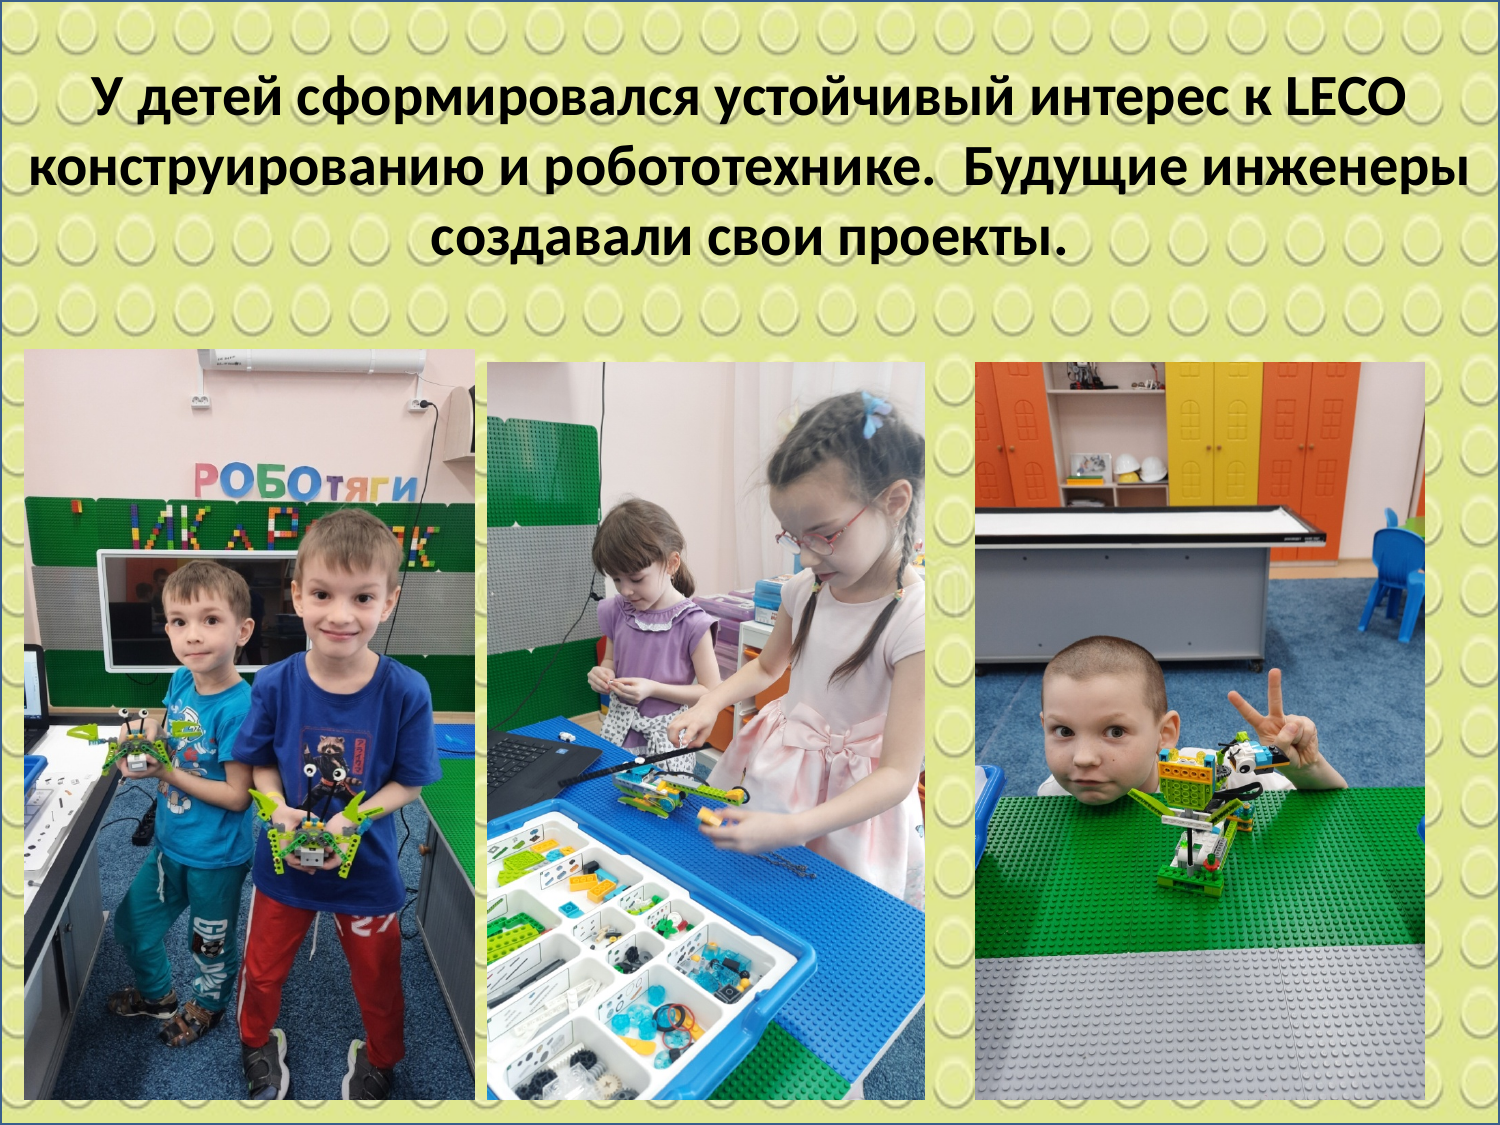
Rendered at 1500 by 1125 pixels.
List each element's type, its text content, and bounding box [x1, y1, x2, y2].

picture [975, 362, 1425, 1100]
picture [24, 349, 475, 1100]
picture [487, 362, 925, 1100]
text_box У детей сформировался устойчивый интерес к LECO конструированию и робототехнике. Будущие инженеры создавали свои проекты. [0, 0, 1500, 1125]
